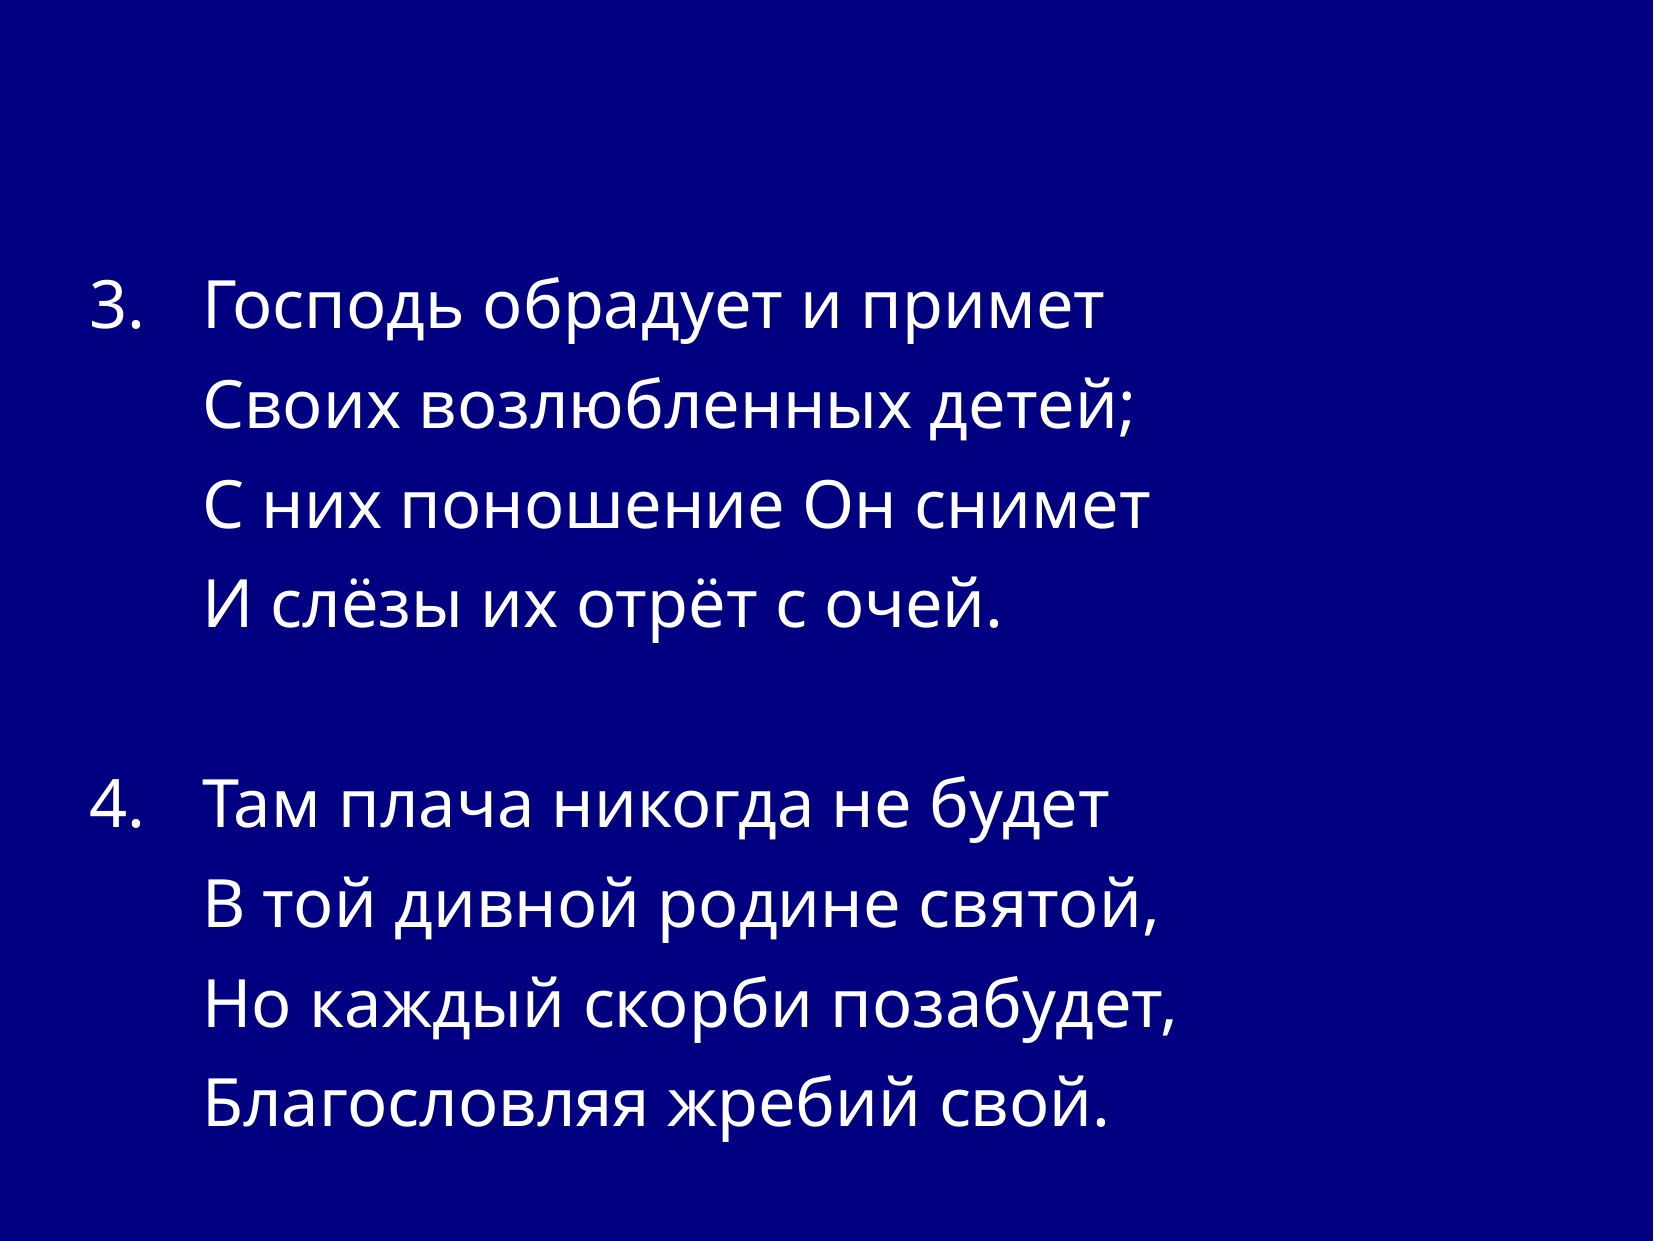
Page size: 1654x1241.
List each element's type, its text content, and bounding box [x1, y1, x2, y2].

text_box 3. Господь обрадует и примет Своих возлюбленных детей; С них поношение Он снимет И слёзы их отрёт с очей. 4. Там плача никогда не будет В той дивной родине святой, Но каждый скорби позабудет, Благословляя жребий свой. [75, 150, 1576, 1163]
